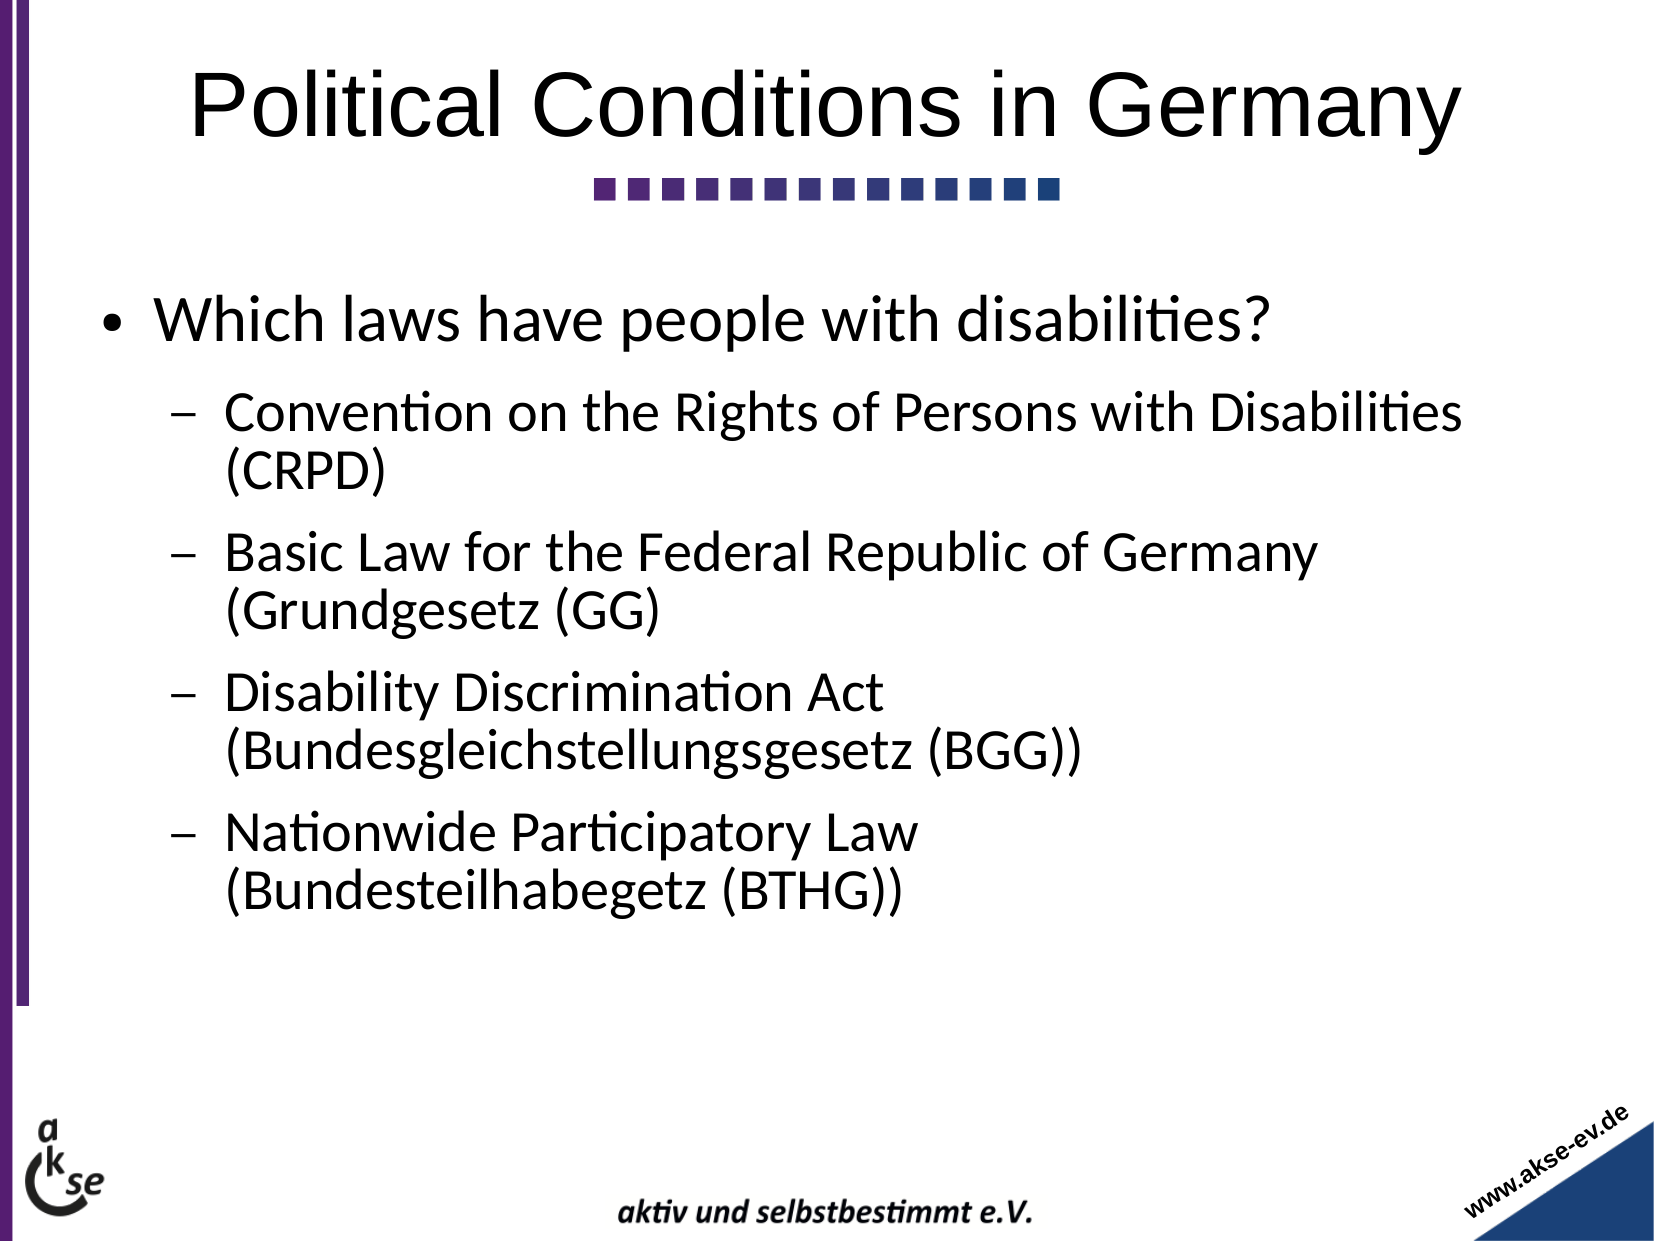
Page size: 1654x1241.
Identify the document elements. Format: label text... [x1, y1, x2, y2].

picture [0, 0, 154, 1241]
picture [1472, 1119, 1654, 1241]
picture [604, 1193, 1049, 1230]
title Political Conditions in Germany [82, 1, 1571, 209]
list Which laws have people with disabilities? Convention on the Rights of Persons with Disabilities (CRPD) Basic Law for the Federal Republic of Germany (Grundgesetz (GG) Disability Discrimination Act (Bundesgleichstellungsgesetz (BGG)) Nationwide Participatory Law (Bundesteilhabegetz (BTHG)) [82, 291, 1571, 1110]
picture [1605, 1119, 1612, 1127]
